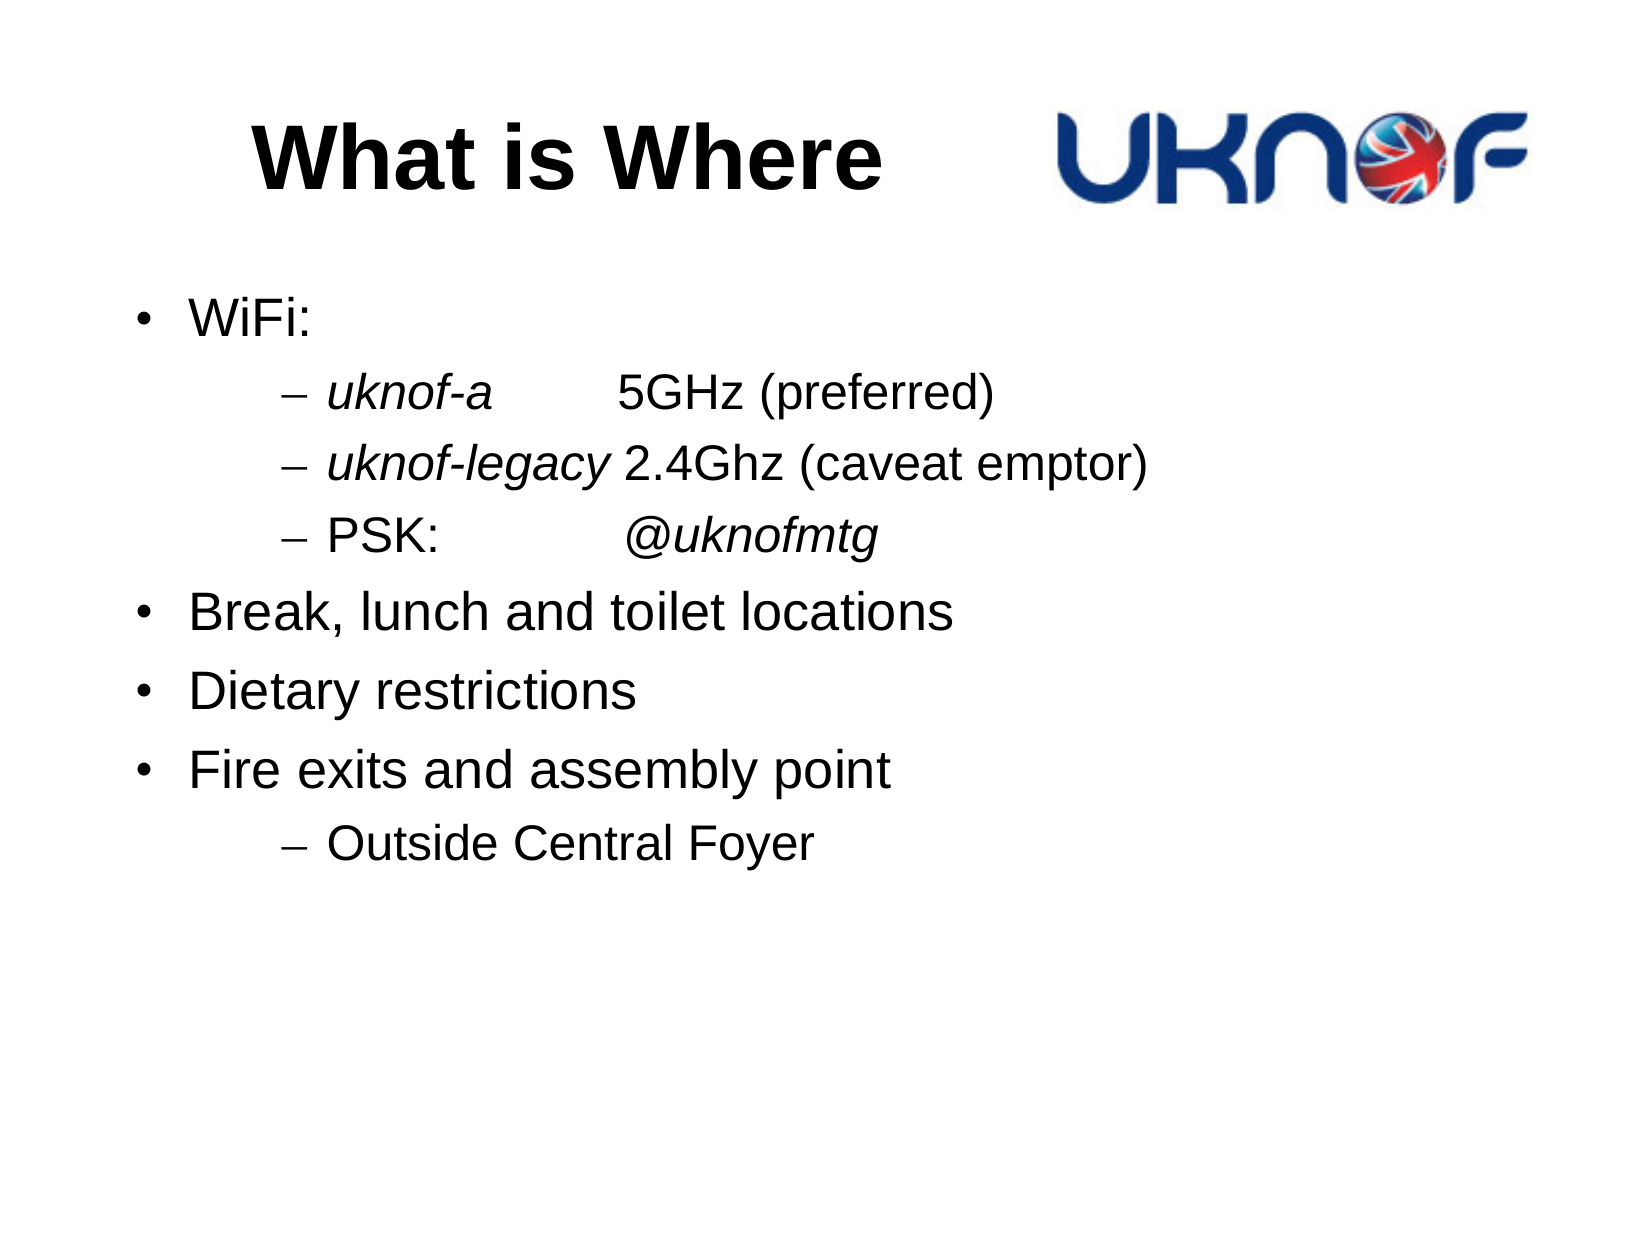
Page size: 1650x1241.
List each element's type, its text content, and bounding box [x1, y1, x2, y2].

title What is Where [123, 37, 1013, 279]
list WiFi: uknof-a 5GHz (preferred) uknof-legacy 2.4Ghz (caveat emptor) PSK: @uknofmtg Break, lunch and toilet locations Dietary restrictions Fire exits and assembly point Outside Central Foyer [75, 287, 1576, 1007]
picture [1050, 93, 1536, 225]
